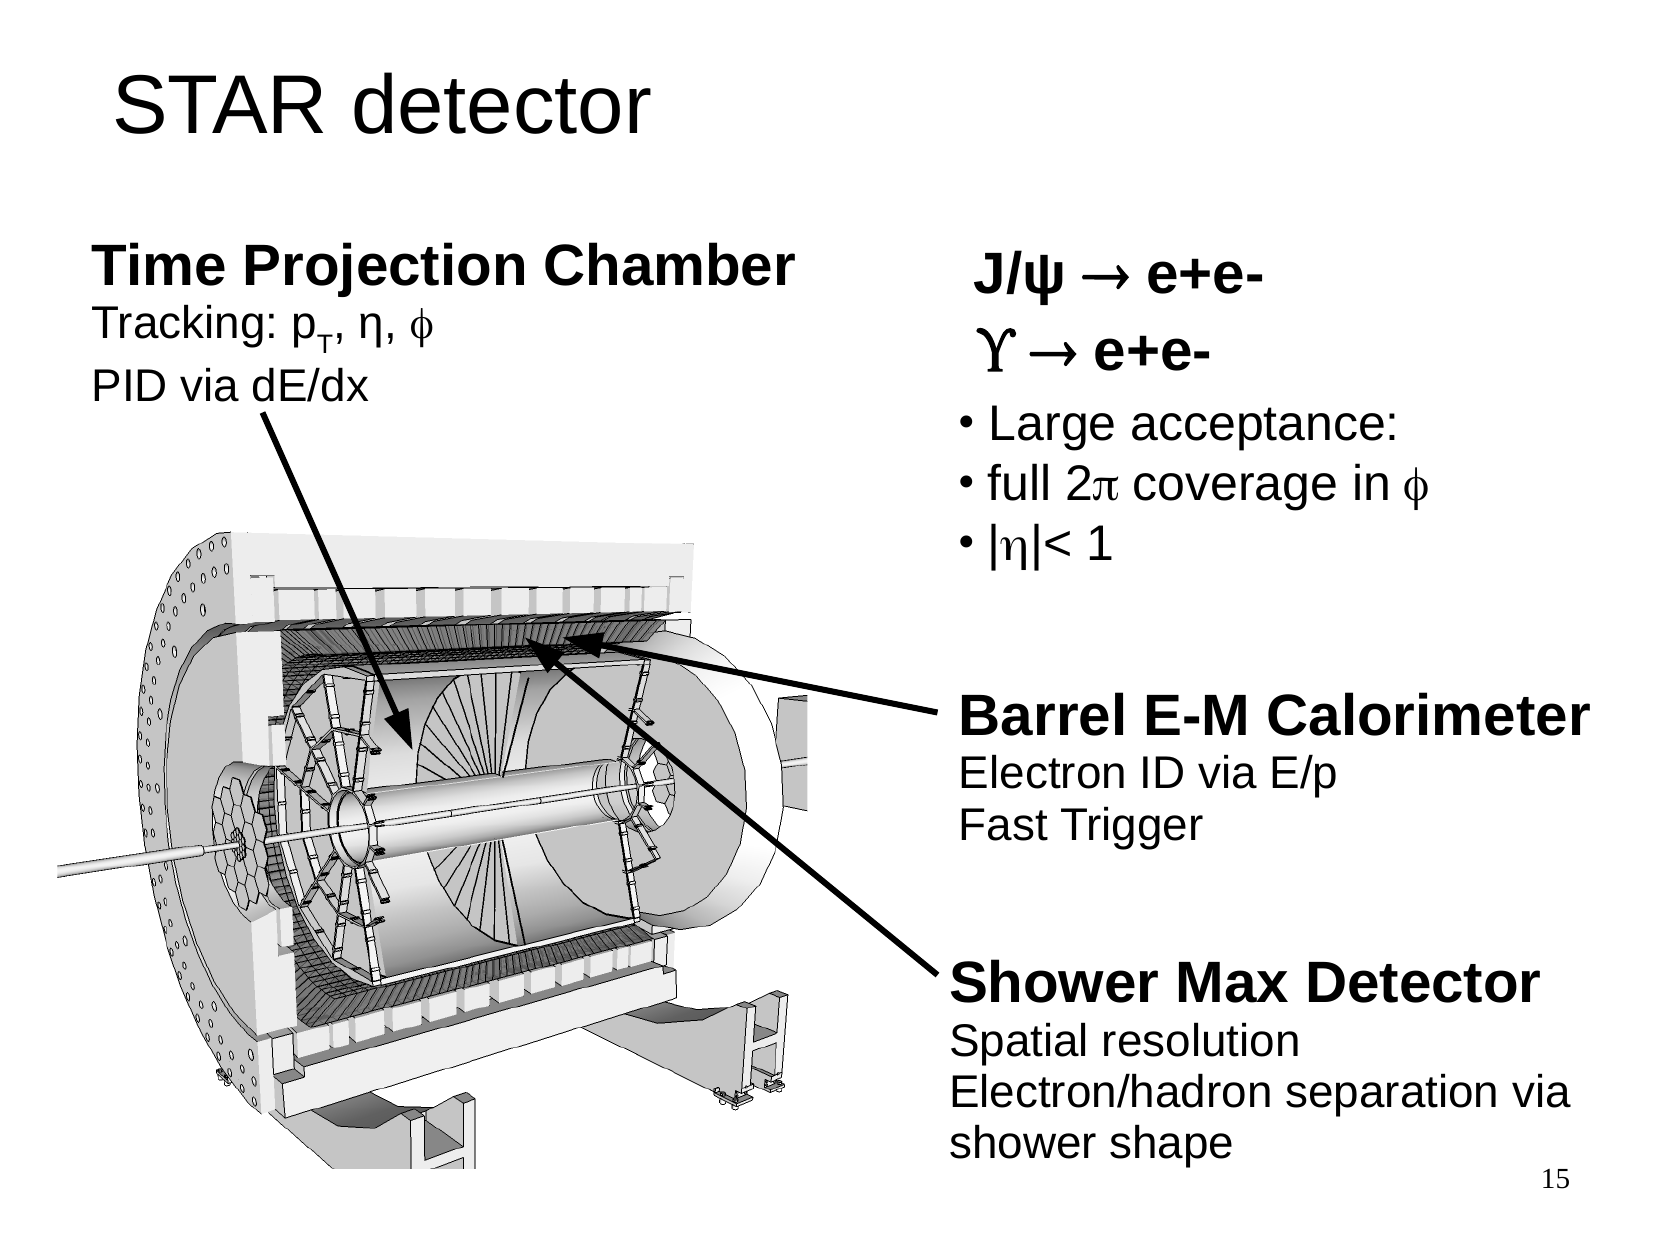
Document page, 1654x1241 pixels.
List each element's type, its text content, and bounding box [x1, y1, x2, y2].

picture [57, 503, 808, 1169]
title STAR detector [82, 48, 1571, 152]
text_box Shower Max Detector Spatial resolution Electron/hadron separation via shower shape [934, 942, 1613, 1228]
text_box Time Projection Chamber Tracking: pT, η,  PID via dE/dx [76, 225, 812, 424]
text_box Barrel E-M Calorimeter Electron ID via E/p Fast Trigger [944, 675, 1607, 858]
text_box J/ψ  e+e-   e+e- Large acceptance: full 2 coverage in  ||< 1 [943, 234, 1583, 579]
